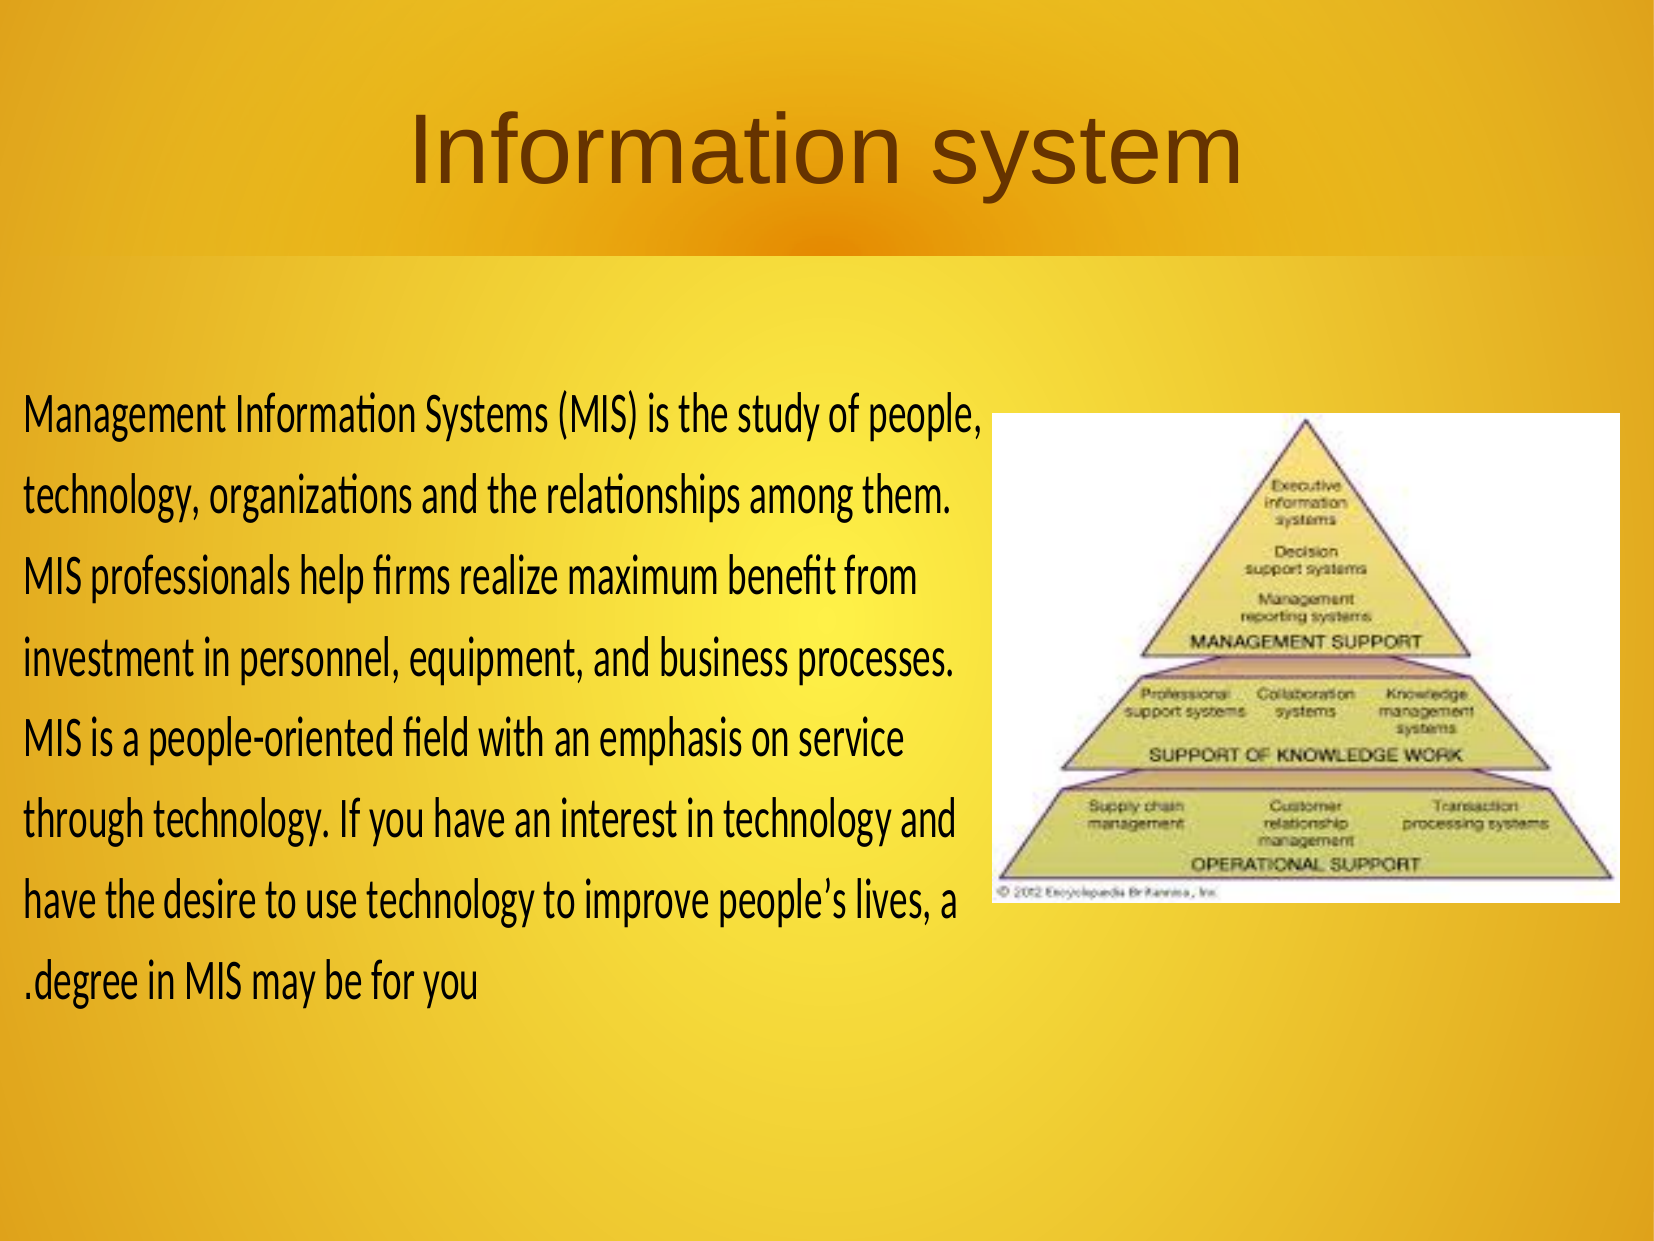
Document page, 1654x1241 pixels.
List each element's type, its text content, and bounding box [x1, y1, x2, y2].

picture [23, 377, 1620, 1063]
text_box [0, 258, 993, 1043]
title Information system [82, 47, 1571, 252]
